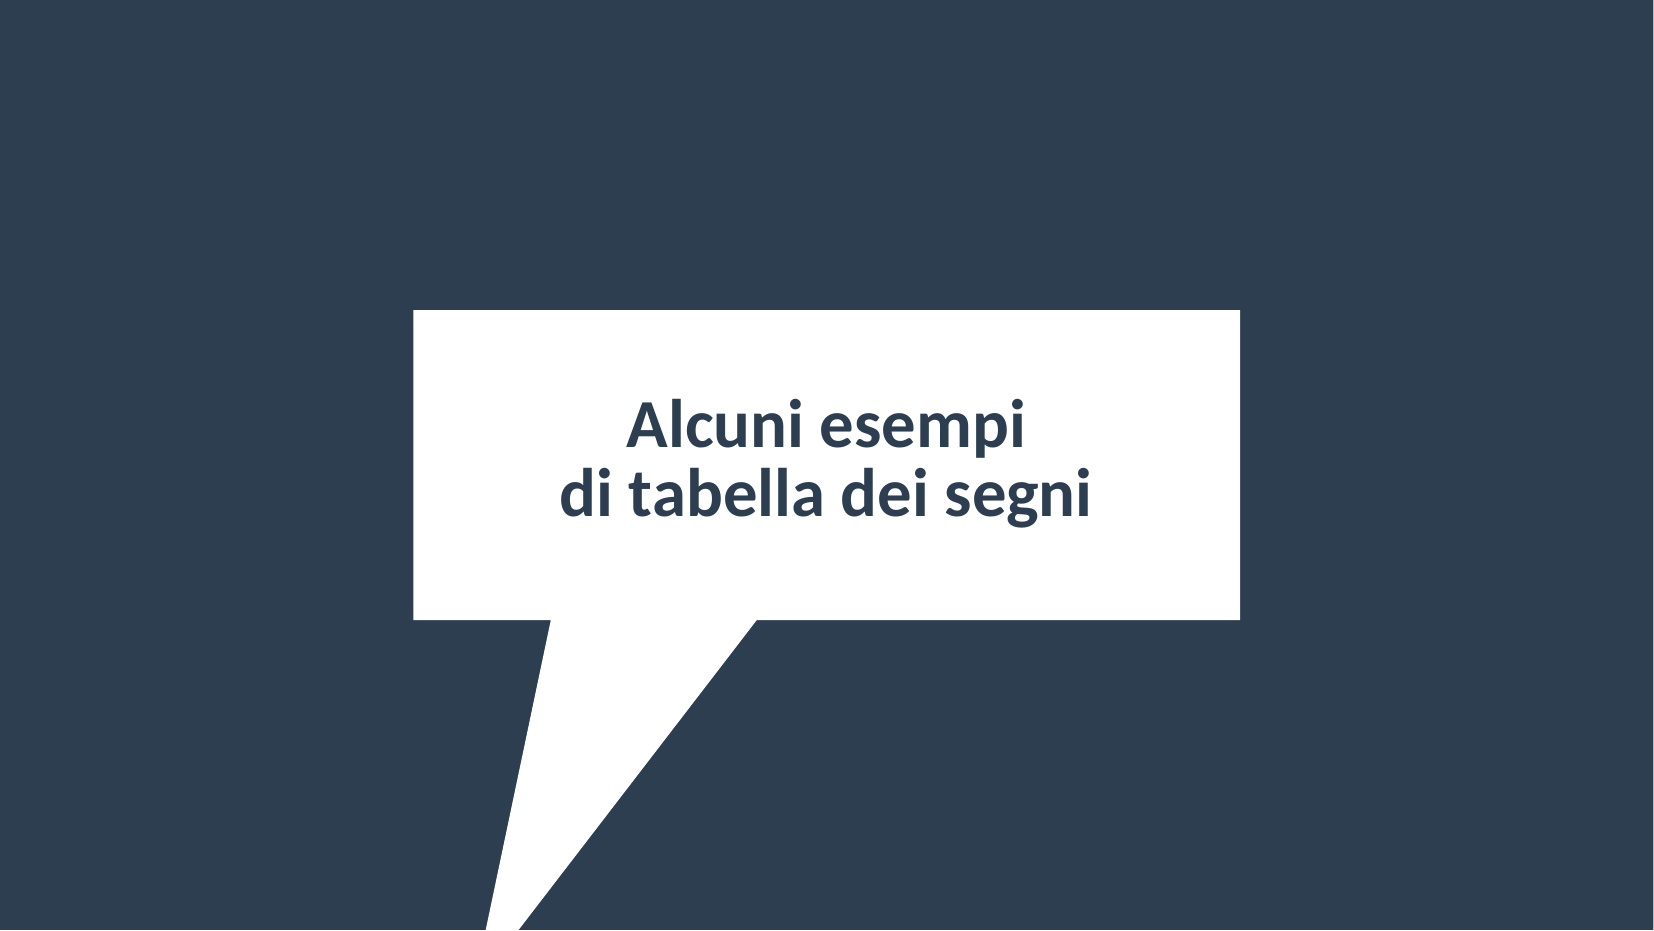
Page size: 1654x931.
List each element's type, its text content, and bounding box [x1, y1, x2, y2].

title Alcuni esempi di tabella dei segni [442, 332, 1211, 598]
